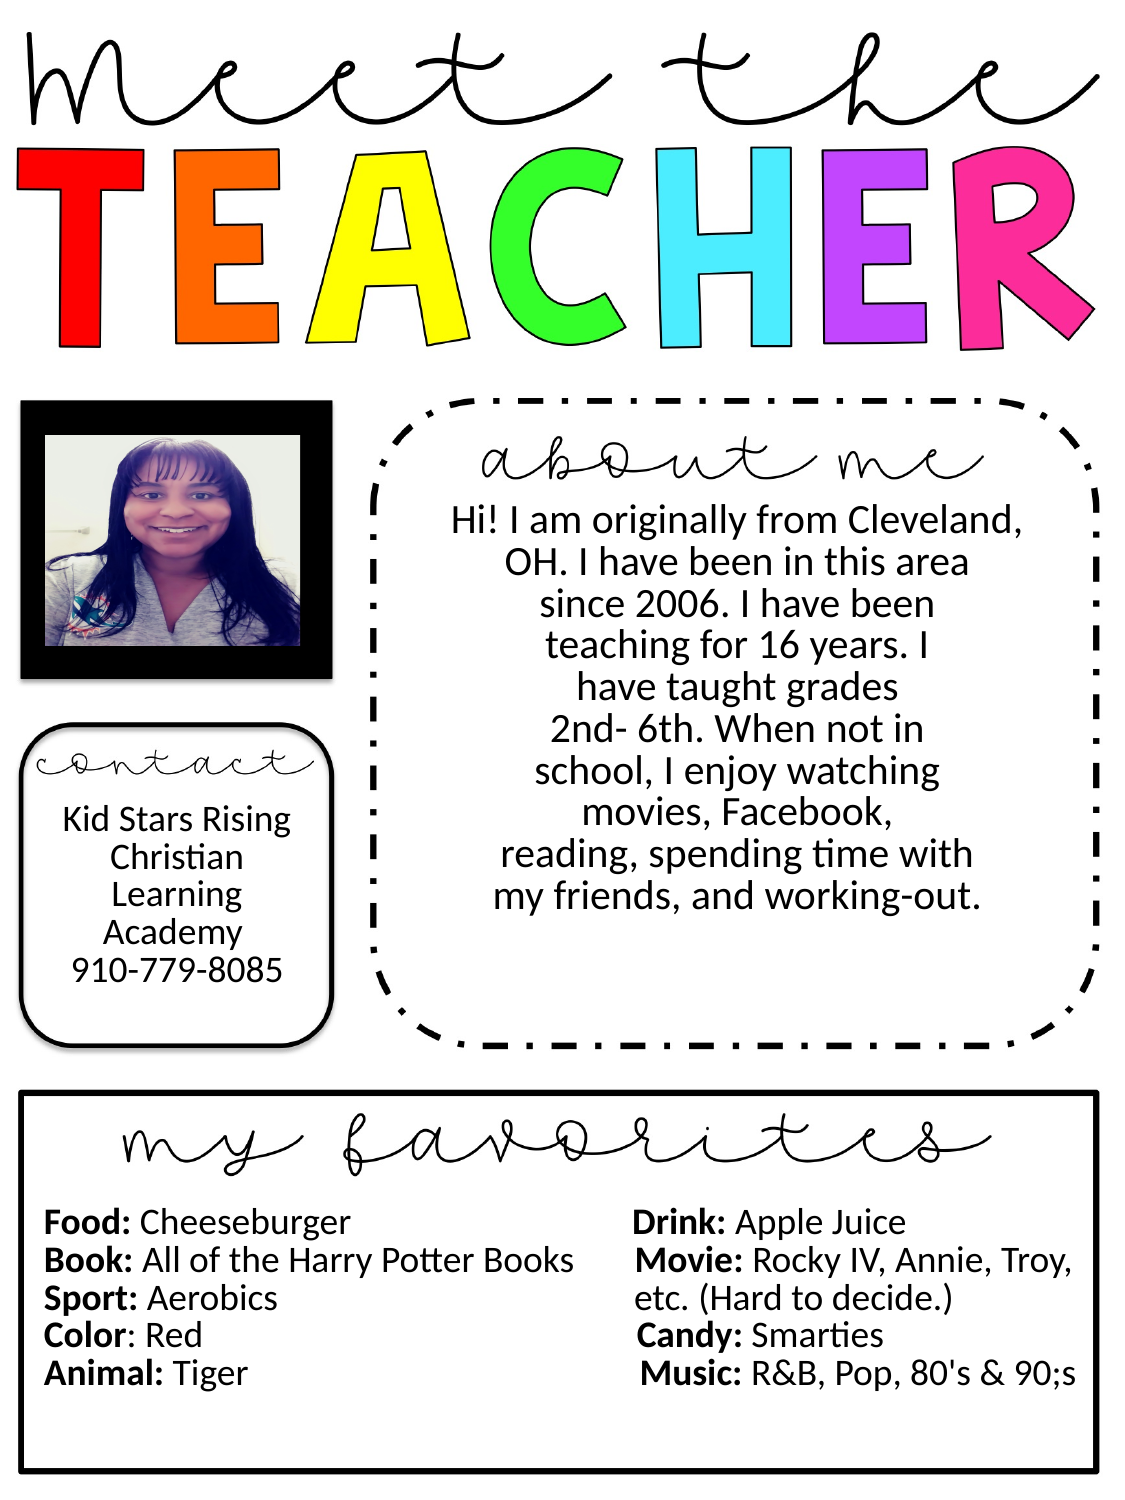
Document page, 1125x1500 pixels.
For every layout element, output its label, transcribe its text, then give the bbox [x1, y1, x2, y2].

text_box Food: Cheeseburger Drink: Apple Juice Book: All of the Harry Potter Books Movie: Rocky IV, Annie, Troy, Sport: Aerobics etc. (Hard to decide.) Color: Red Candy: Smarties Animal: Tiger Music: R&B, Pop, 80's & 90;s [29, 1198, 1096, 1403]
picture [0, 0, 1125, 1500]
text_box [45, 435, 301, 646]
text_box Kid Stars Rising Christian Learning Academy 910-779-8085 [29, 795, 325, 1000]
text_box Hi! I am originally from Cleveland, OH. I have been in this area since 2006. I have been teaching for 16 years. I have taught grades 2nd- 6th. When not in school, I enjoy watching movies, Facebook, reading, spending time with my friends, and working-out. [420, 495, 1055, 970]
